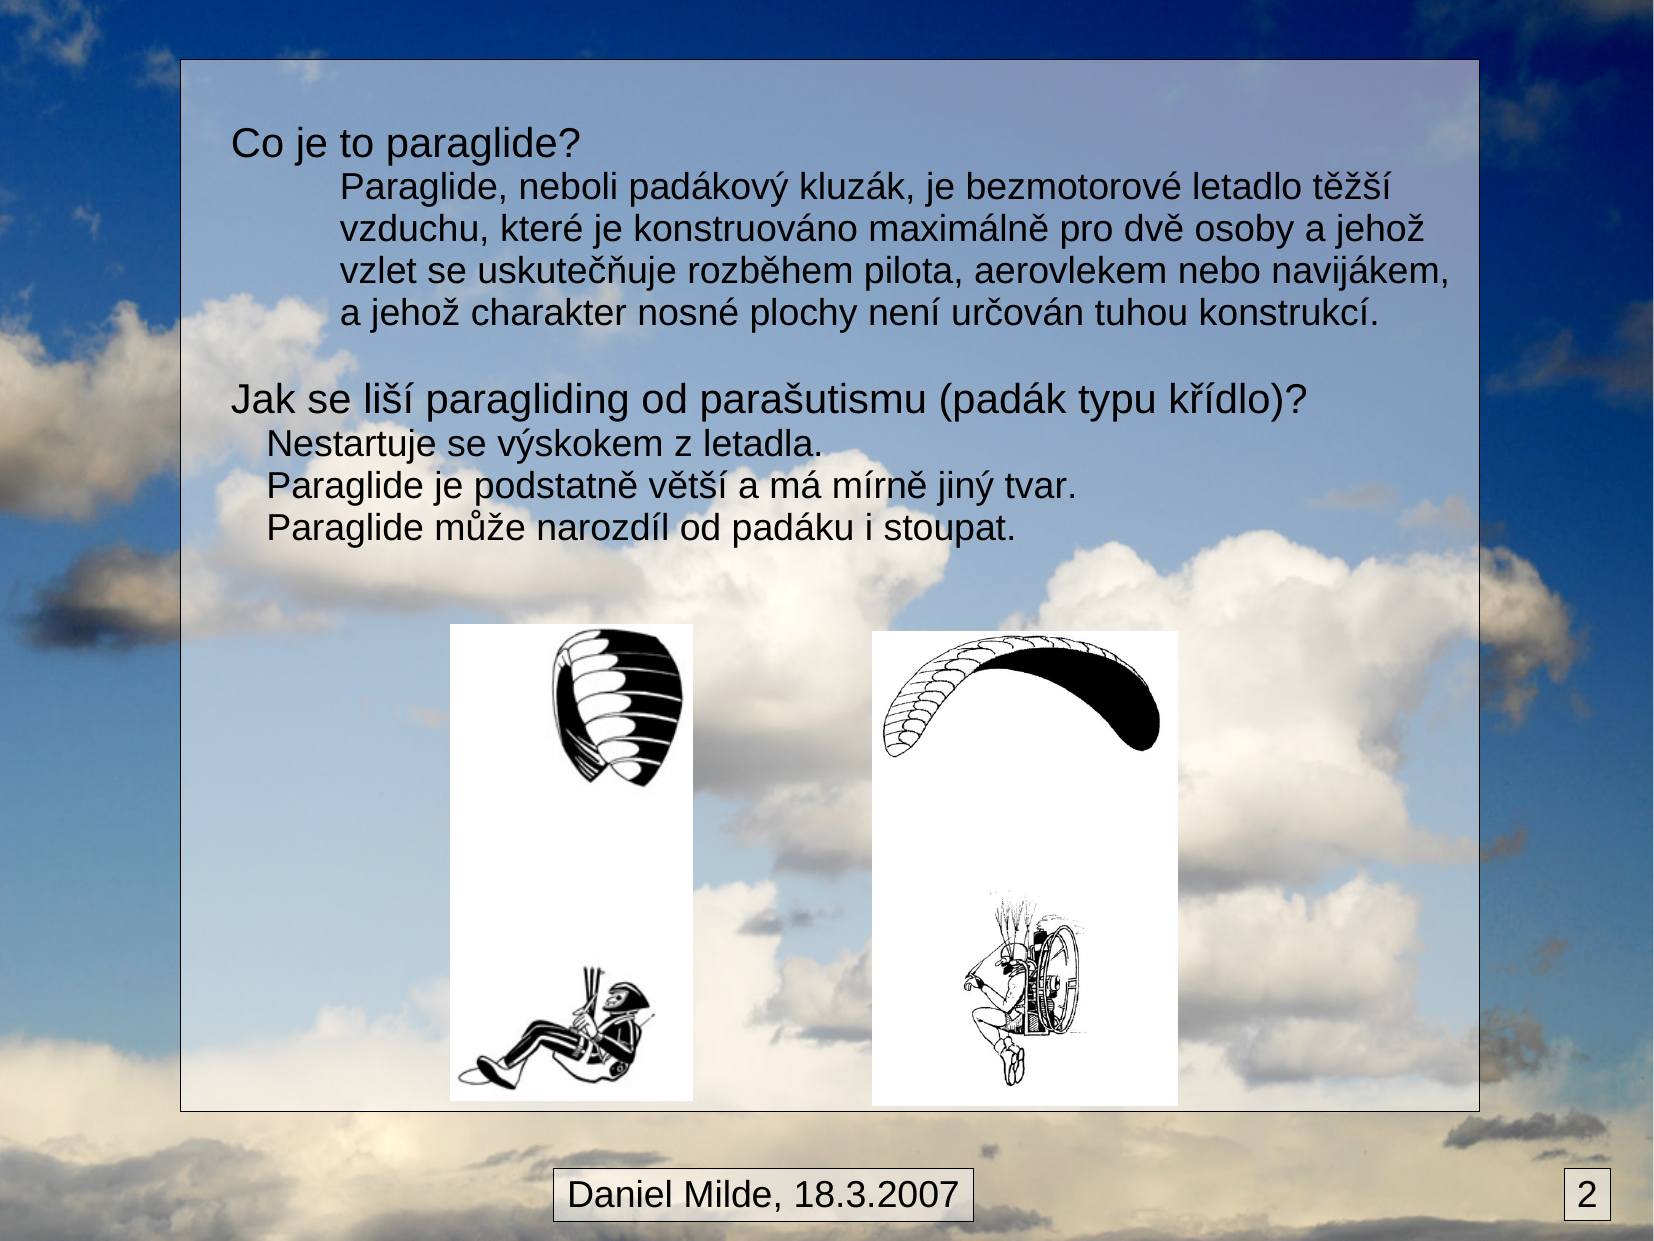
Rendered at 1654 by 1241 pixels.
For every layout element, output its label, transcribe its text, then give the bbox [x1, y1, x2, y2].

picture [0, 0, 1654, 1241]
text_box Daniel Milde, 18.3.2007 [553, 1168, 974, 1222]
text_box 2 [1564, 1168, 1611, 1221]
text_box Co je to paraglide? Paraglide, neboli padákový kluzák, je bezmotorové letadlo těžší vzduchu, které je konstruováno maximálně pro dvě osoby a jehož vzlet se uskutečňuje rozběhem pilota, aerovlekem nebo navijákem, a jehož charakter nosné plochy není určován tuhou konstrukcí. Jak se liší paragliding od parašutismu (padák typu křídlo)? Nestartuje se výskokem z letadla. Paraglide je podstatně větší a má mírně jiný tvar. Paraglide může narozdíl od padáku i stoupat. [180, 59, 1480, 1112]
